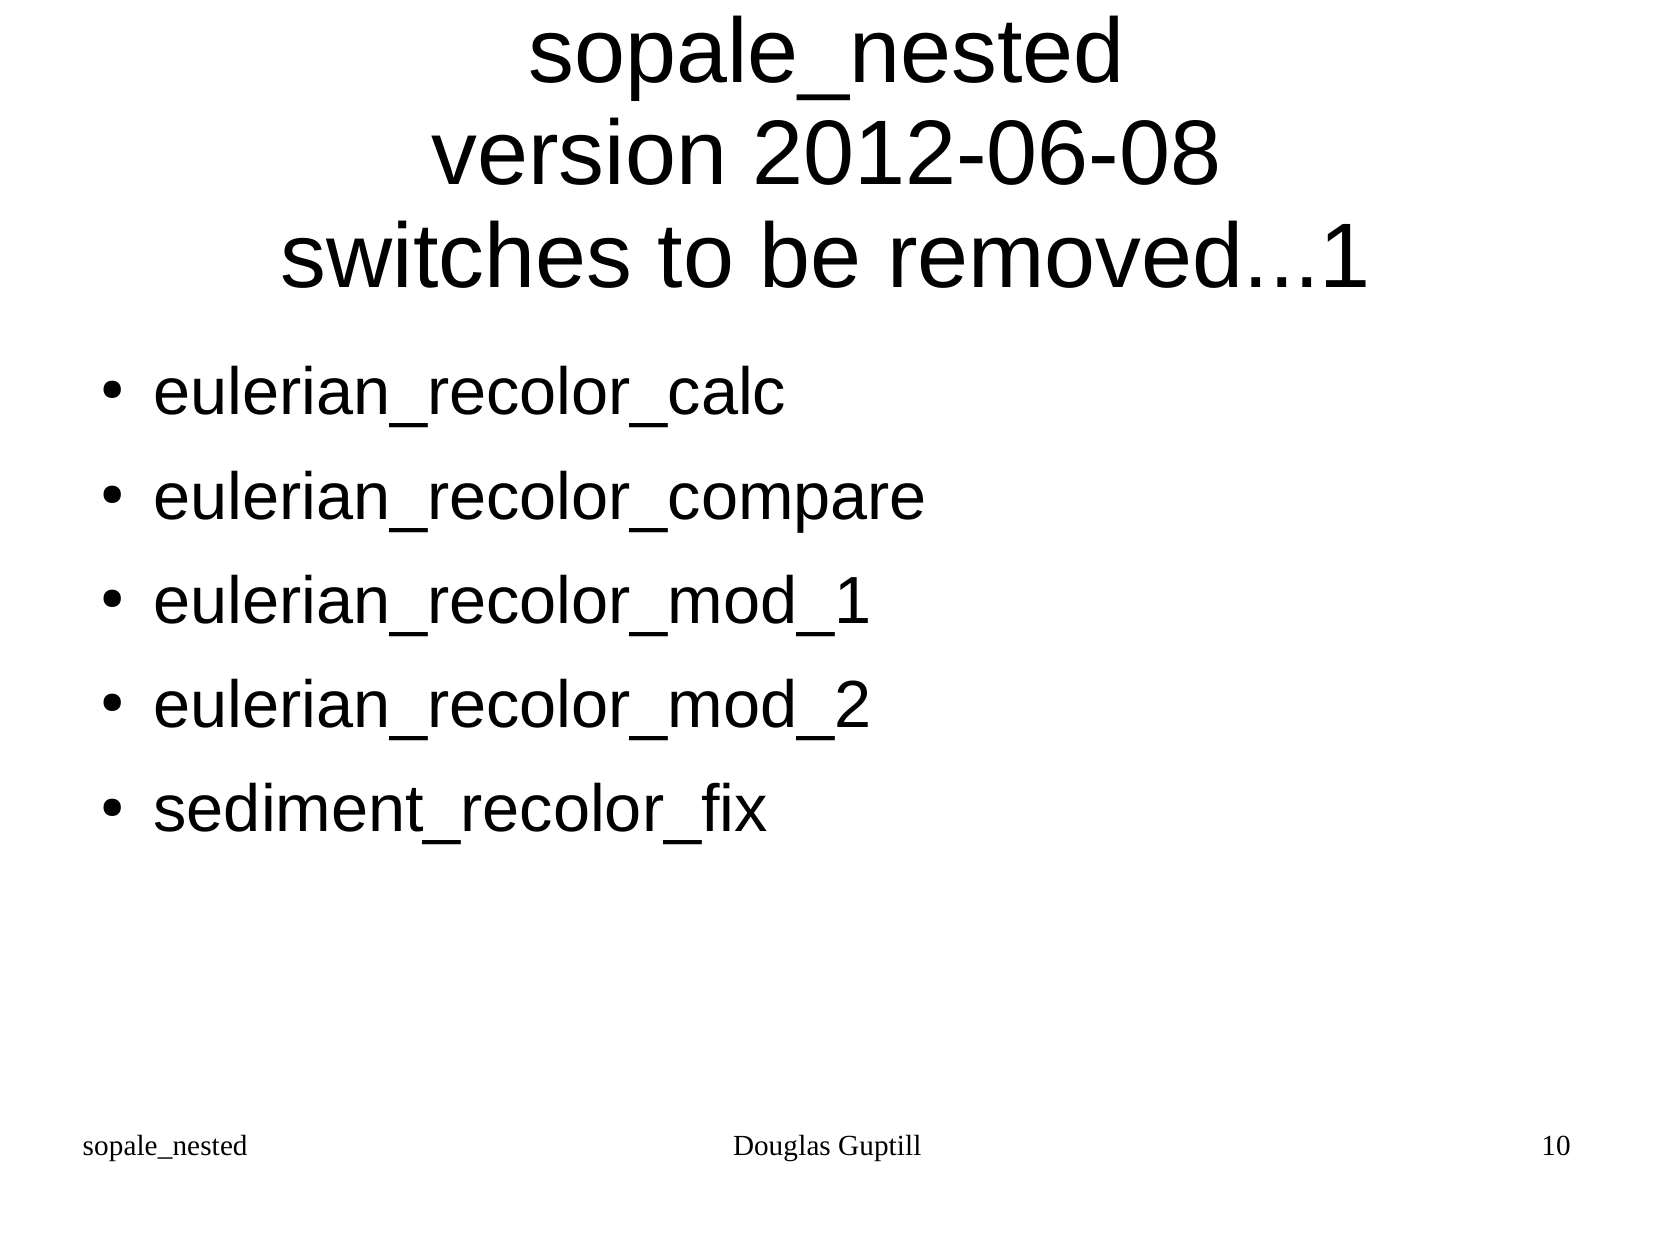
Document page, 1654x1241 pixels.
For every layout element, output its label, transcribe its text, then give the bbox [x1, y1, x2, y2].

title sopale_nested version 2012-06-08 switches to be removed...1 [82, 0, 1571, 307]
list eulerian_recolor_calc eulerian_recolor_compare eulerian_recolor_mod_1 eulerian_recolor_mod_2 sediment_recolor_fix [82, 354, 1538, 1010]
